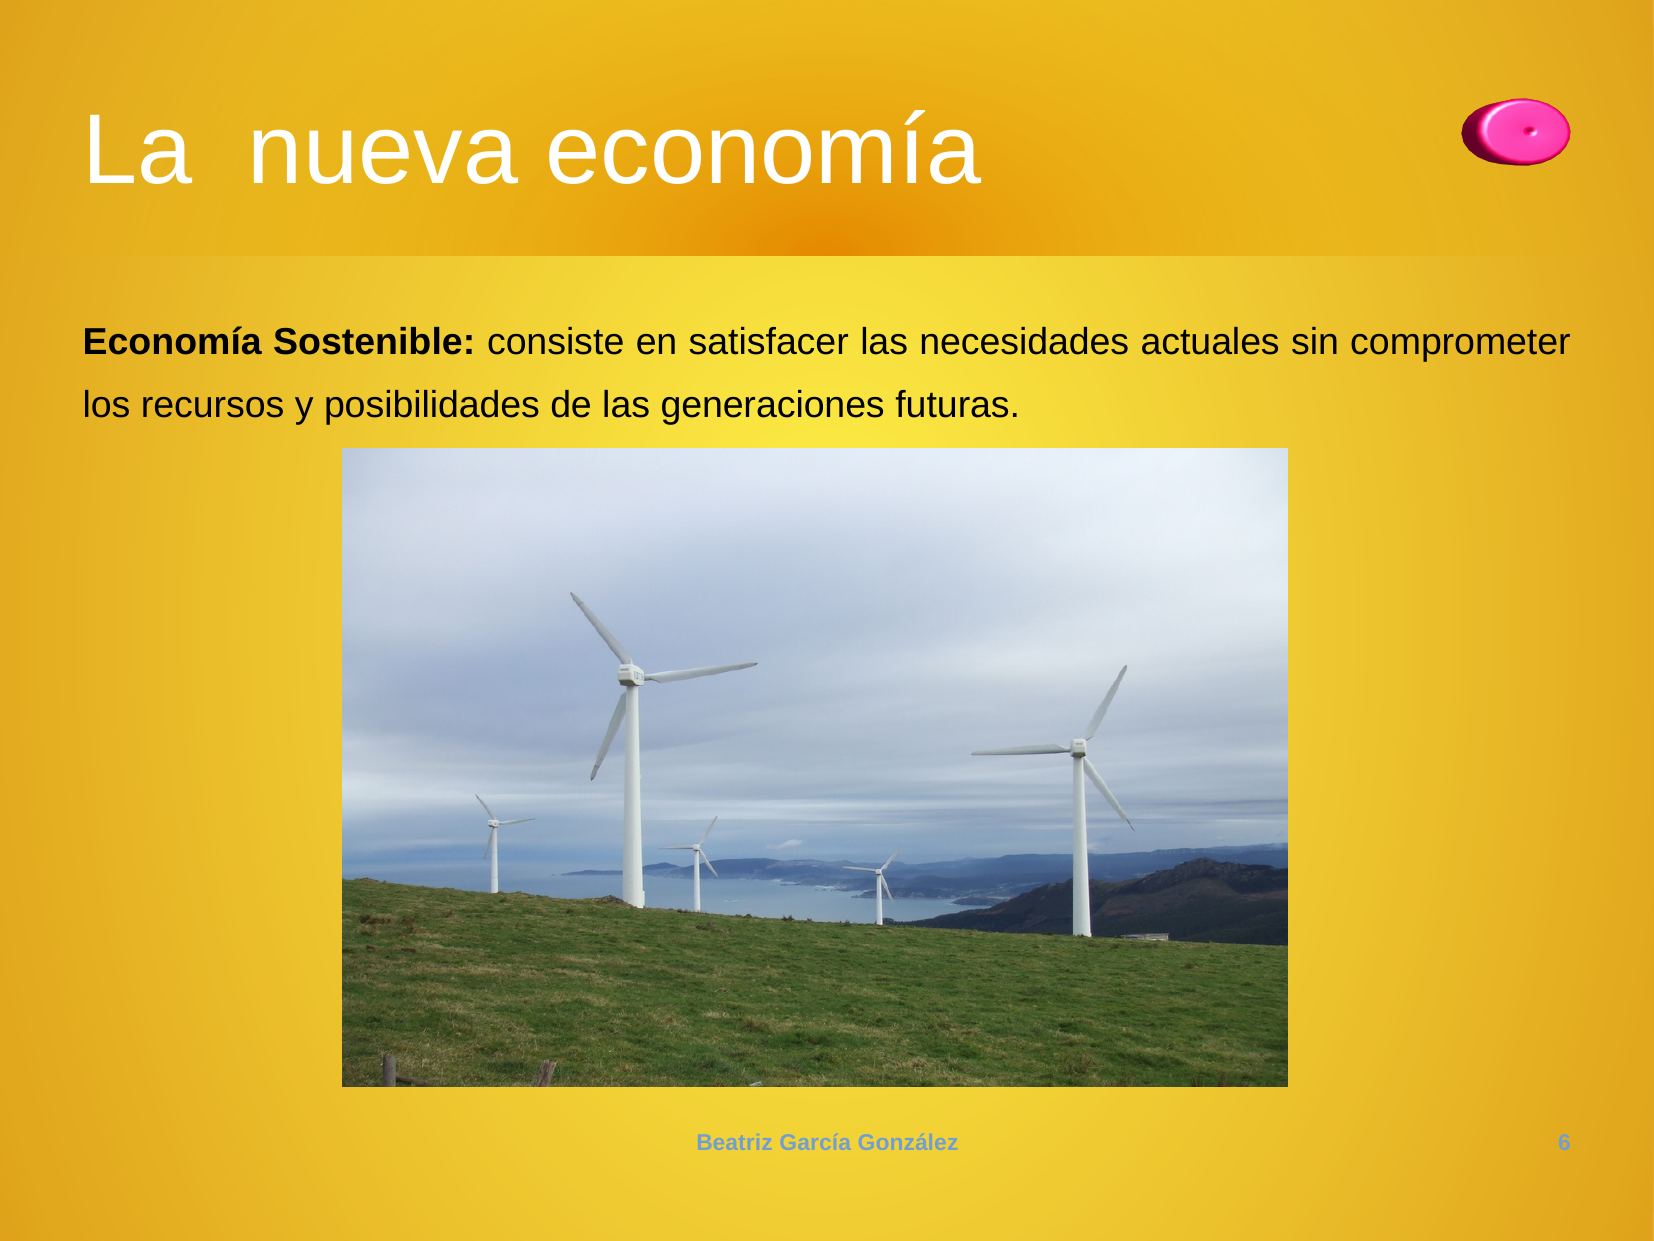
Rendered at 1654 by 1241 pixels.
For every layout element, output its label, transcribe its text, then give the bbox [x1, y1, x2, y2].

list Economía Sostenible: consiste en satisfacer las necesidades actuales sin comprometer los recursos y posibilidades de las generaciones futuras. [82, 299, 1571, 1170]
picture [342, 448, 1288, 1087]
title La nueva economía [82, 47, 1571, 252]
